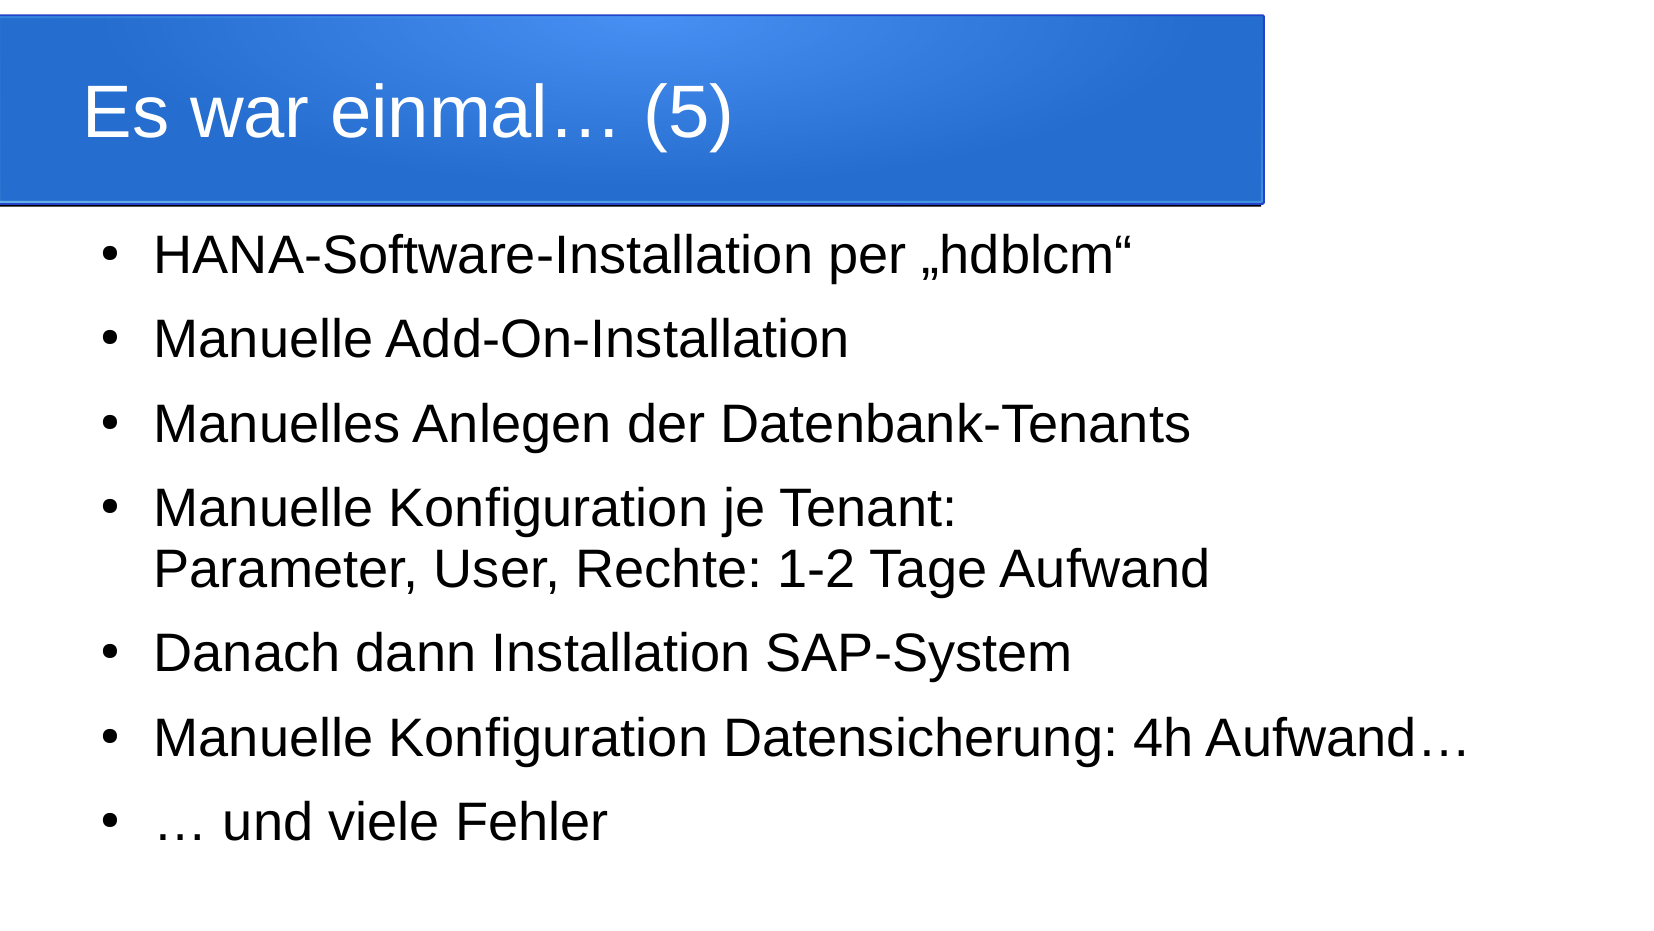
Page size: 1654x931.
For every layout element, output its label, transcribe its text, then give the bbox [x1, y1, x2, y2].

list HANA-Software-Installation per „hdblcm“ Manuelle Add-On-Installation Manuelles Anlegen der Datenbank-Tenants Manuelle Konfiguration je Tenant: Parameter, User, Rechte: 1-2 Tage Aufwand Danach dann Installation SAP-System Manuelle Konfiguration Datensicherung: 4h Aufwand… … und viele Fehler [82, 224, 1571, 886]
title Es war einmal… (5) [82, 35, 1235, 189]
